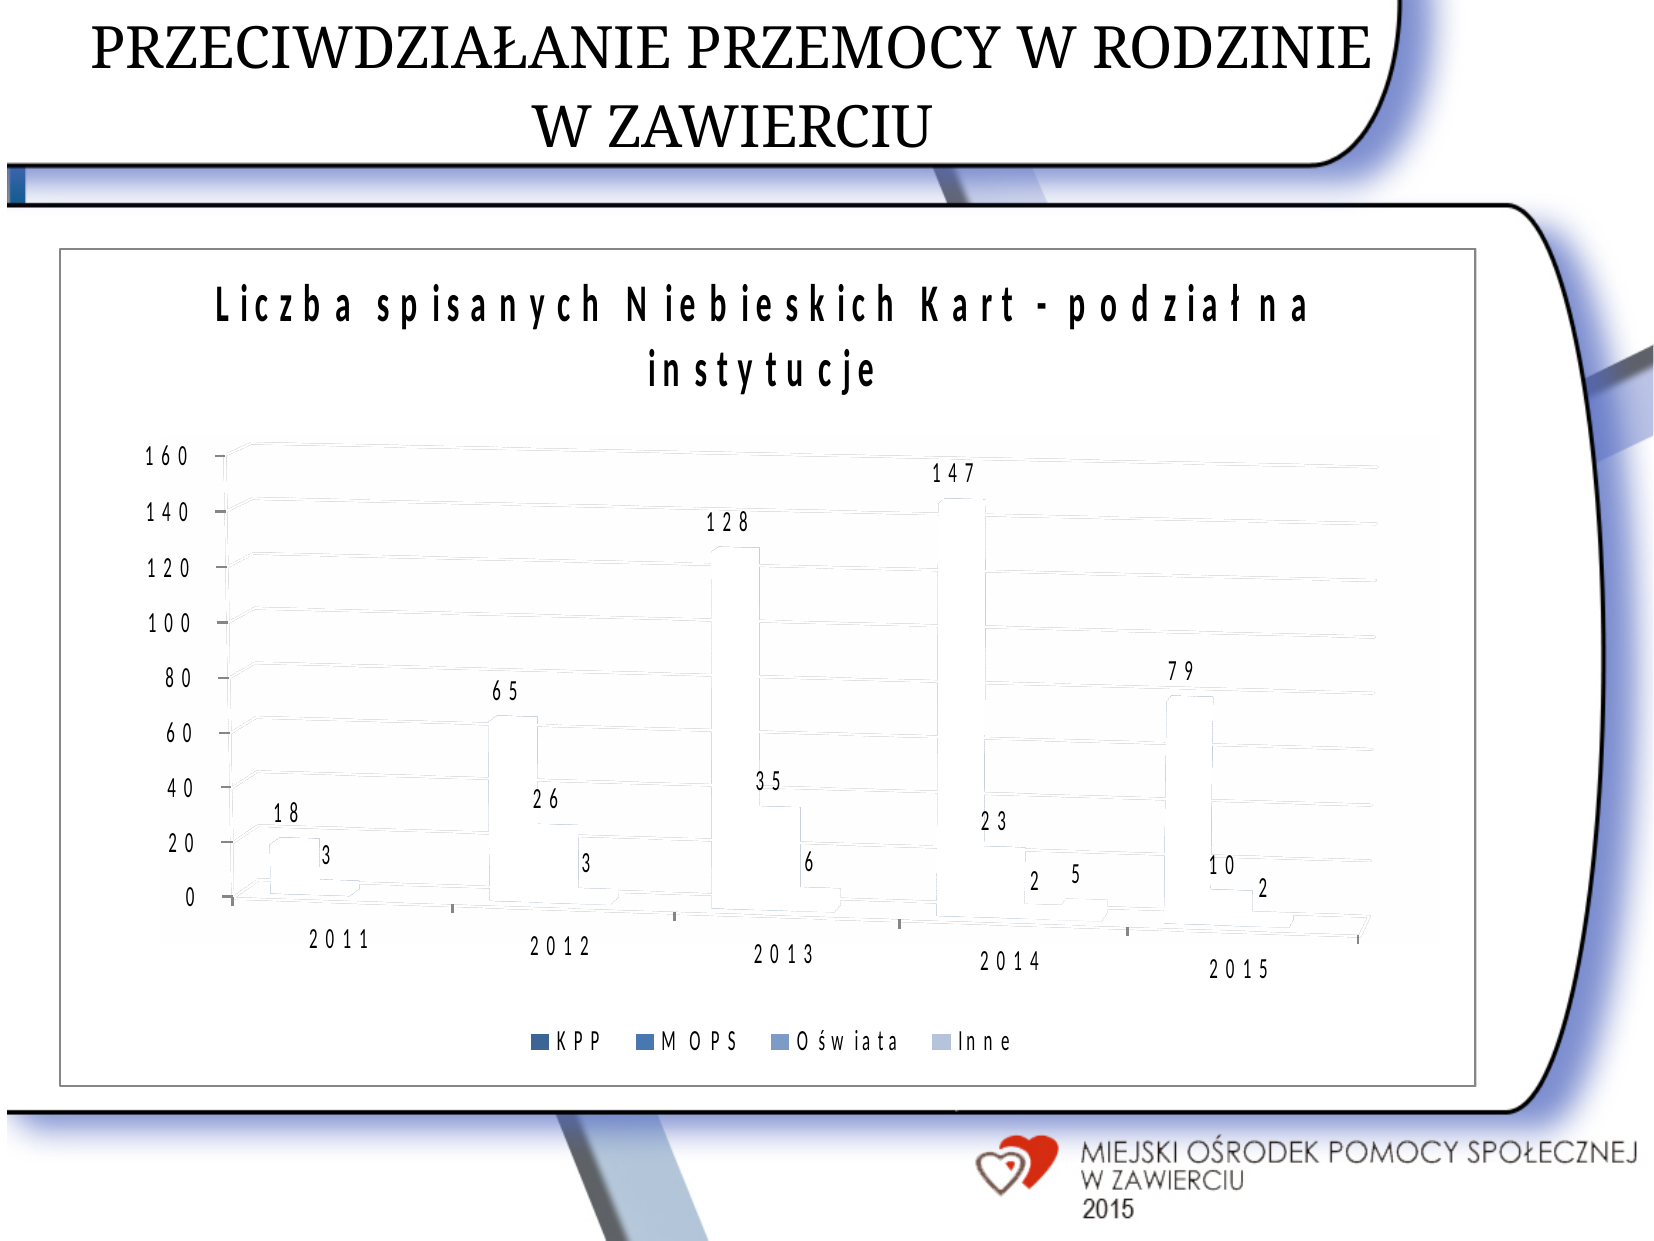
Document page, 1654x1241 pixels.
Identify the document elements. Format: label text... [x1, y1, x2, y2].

picture [7, 0, 1654, 1241]
title PRZECIWDZIAŁANIE PRZEMOCY W RODZINIE W ZAWIERCIU [0, 5, 1477, 166]
